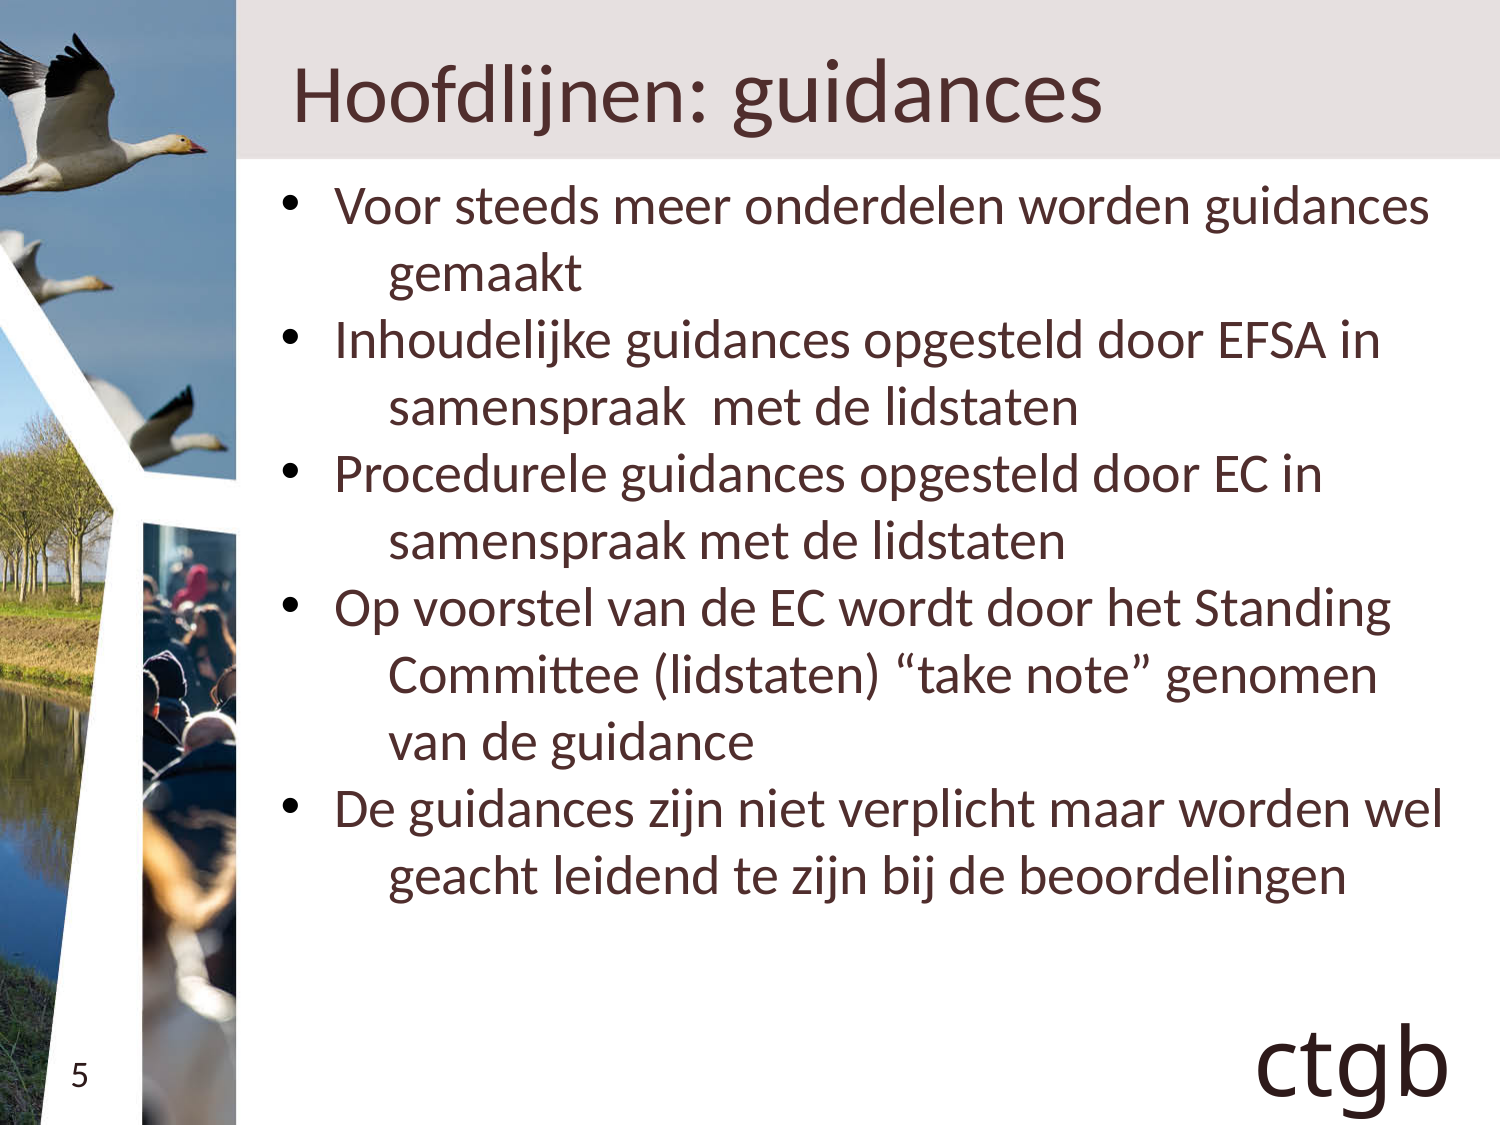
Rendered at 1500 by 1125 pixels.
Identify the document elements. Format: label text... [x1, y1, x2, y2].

list Voor steeds meer onderdelen worden guidances gemaakt Inhoudelijke guidances opgesteld door EFSA in samenspraak met de lidstaten Procedurele guidances opgesteld door EC in samenspraak met de lidstaten Op voorstel van de EC wordt door het Standing Committee (lidstaten) “take note” genomen van de guidance De guidances zijn niet verplicht maar worden wel geacht leidend te zijn bij de beoordelingen [265, 160, 1479, 926]
title Hoofdlijnen: guidances [277, 10, 1459, 160]
